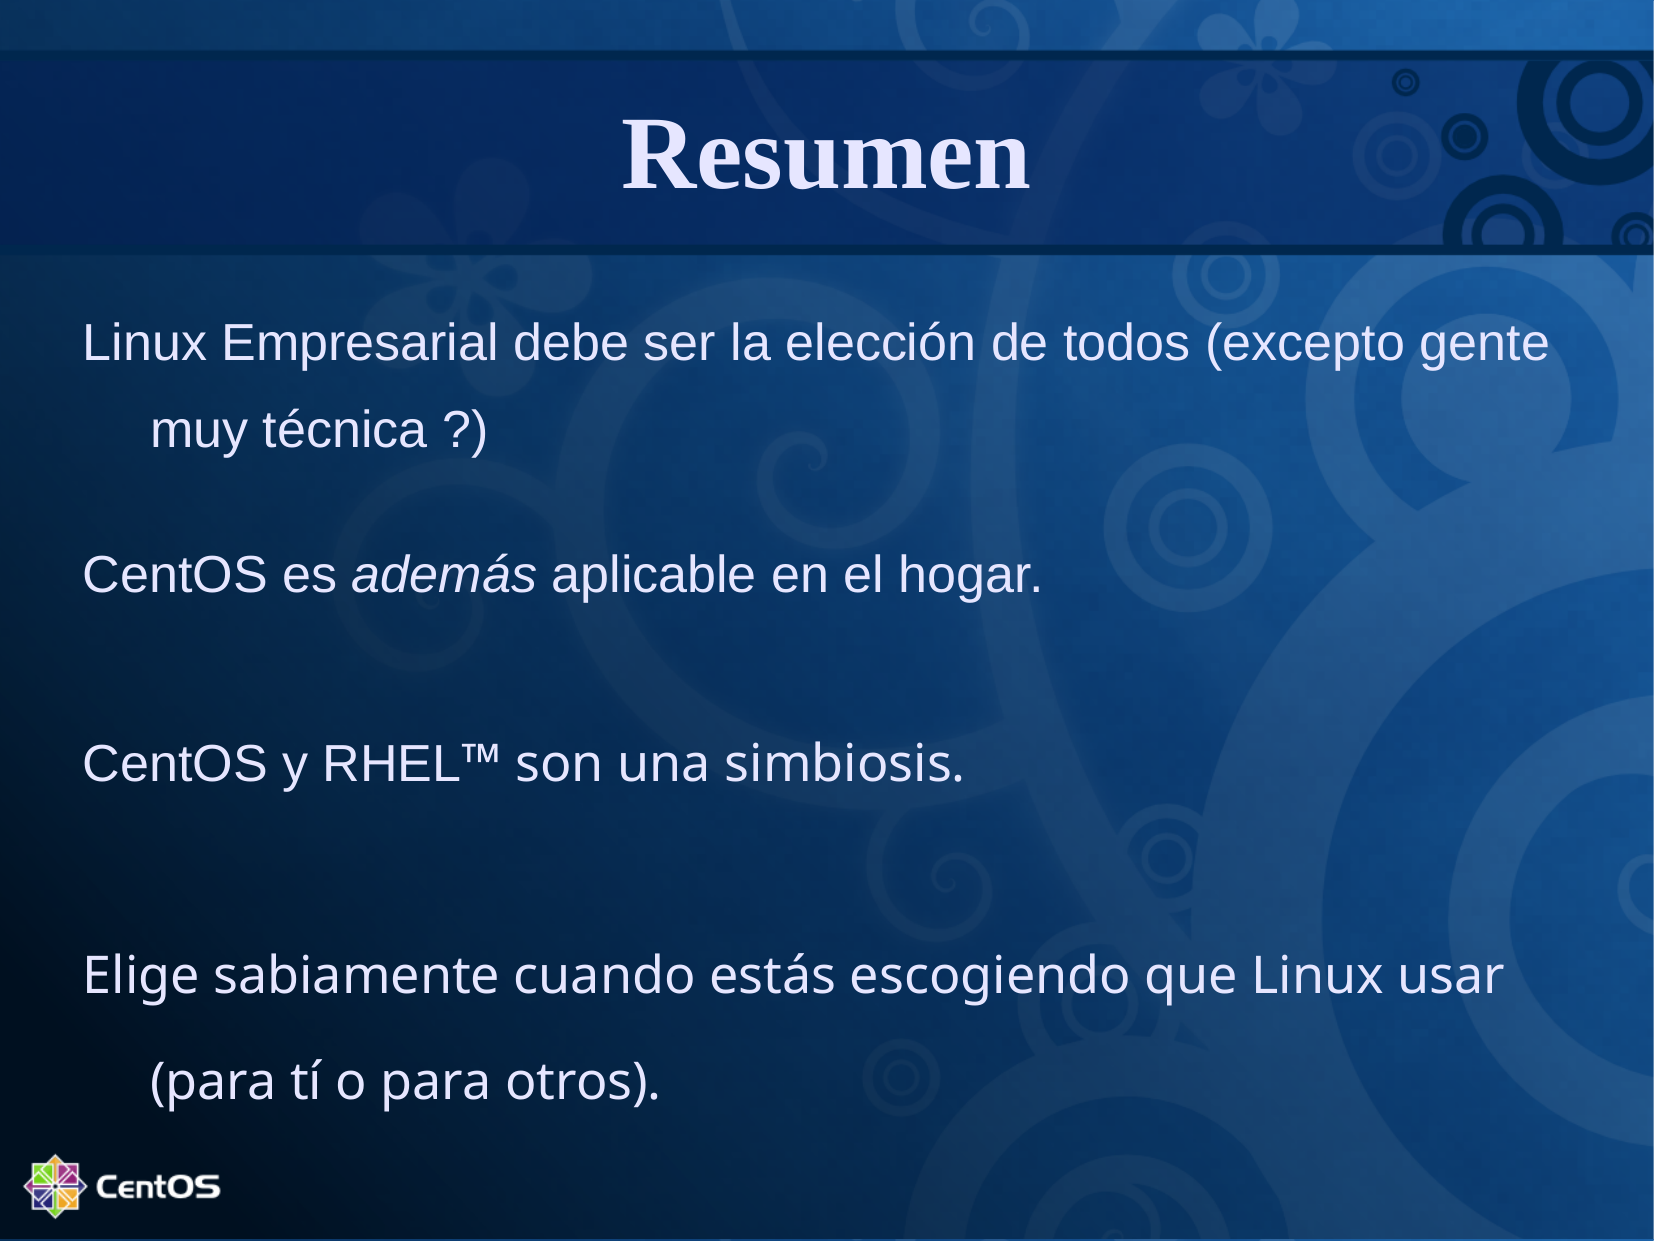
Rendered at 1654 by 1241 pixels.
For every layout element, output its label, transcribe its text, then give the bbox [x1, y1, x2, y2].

subtitle Linux Empresarial debe ser la elección de todos (excepto gente muy técnica ?) CentOS es además aplicable en el hogar. CentOS y RHEL™ son una simbiosis. Elige sabiamente cuando estás escogiendo que Linux usar (para tí o para otros). [82, 297, 1571, 1102]
picture [0, 0, 1654, 1241]
title Resumen [82, 56, 1571, 250]
